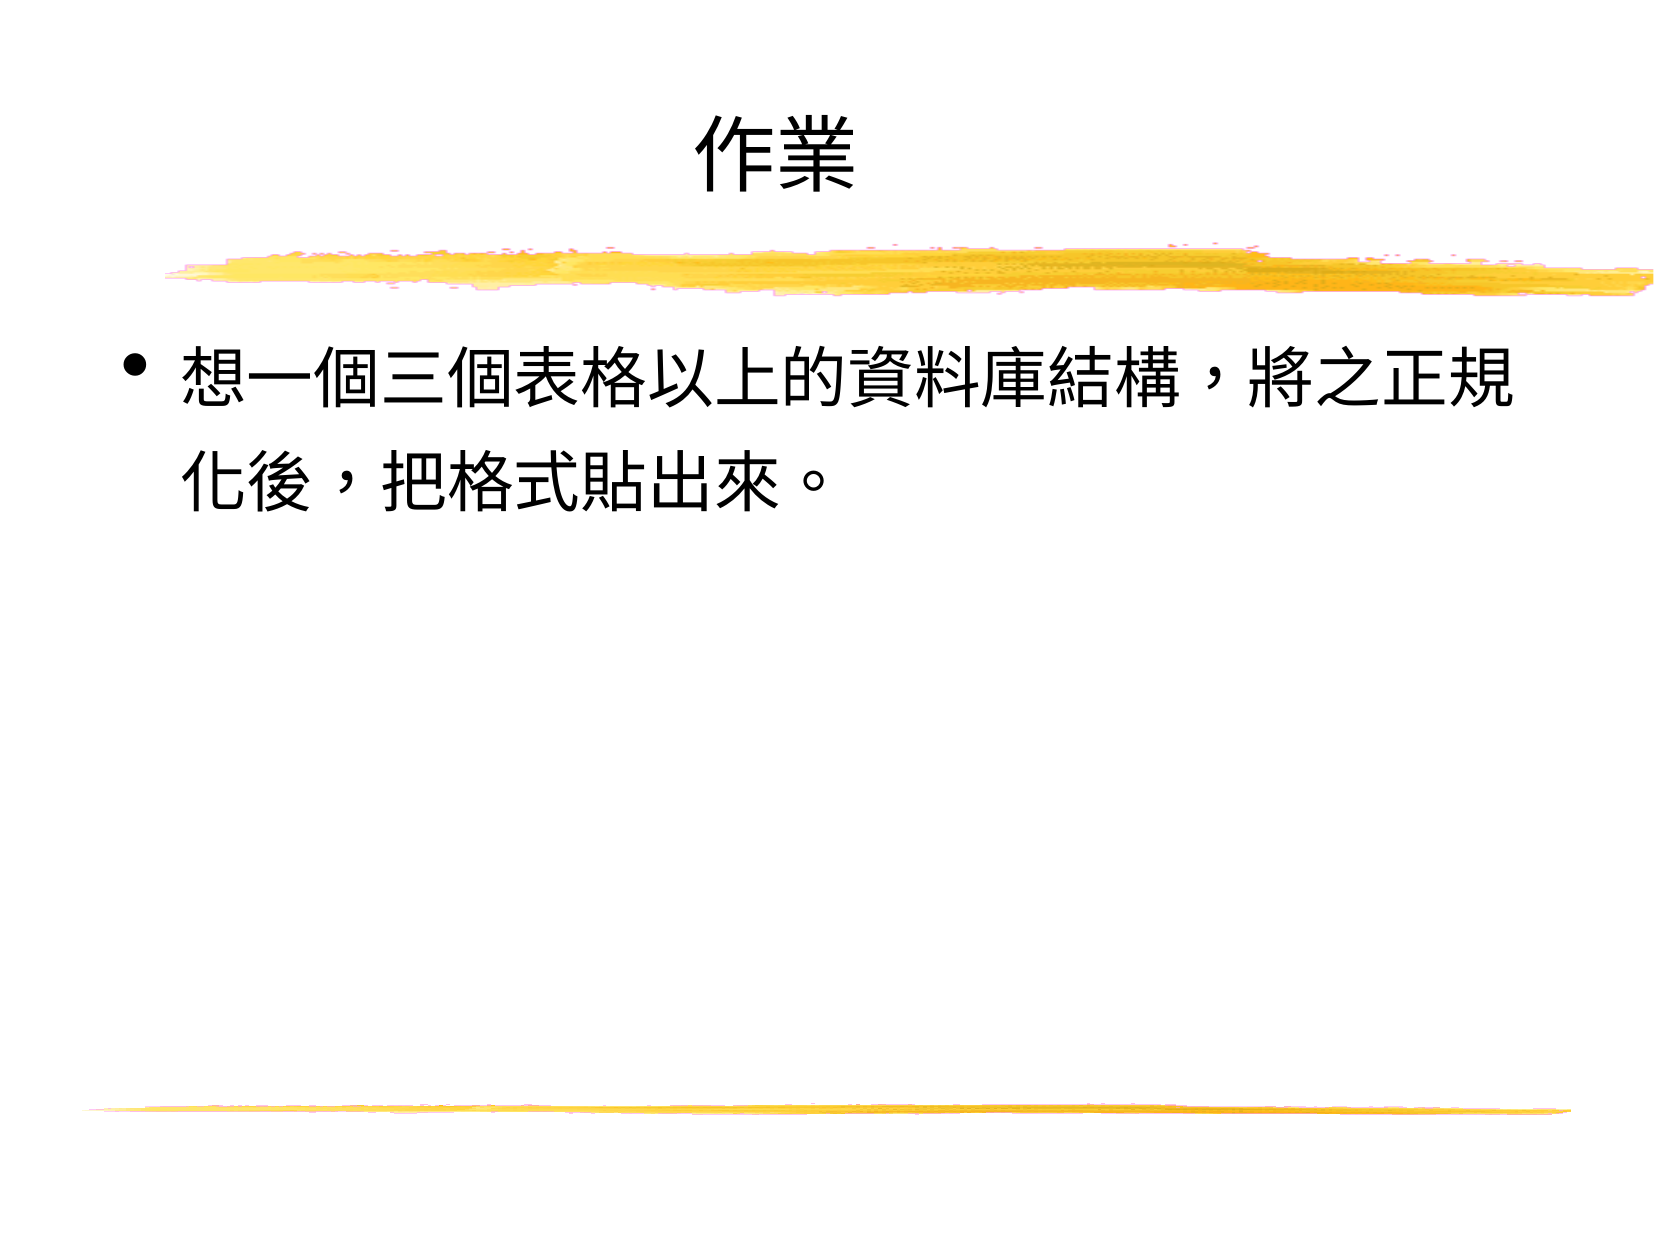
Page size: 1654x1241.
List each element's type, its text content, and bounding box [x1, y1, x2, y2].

picture [82, 1102, 1571, 1117]
title 作業 [73, 39, 1479, 249]
picture [165, 237, 1654, 308]
list 想一個三個表格以上的資料庫結構，將之正規化後，把格式貼出來。 [124, 316, 1530, 1062]
